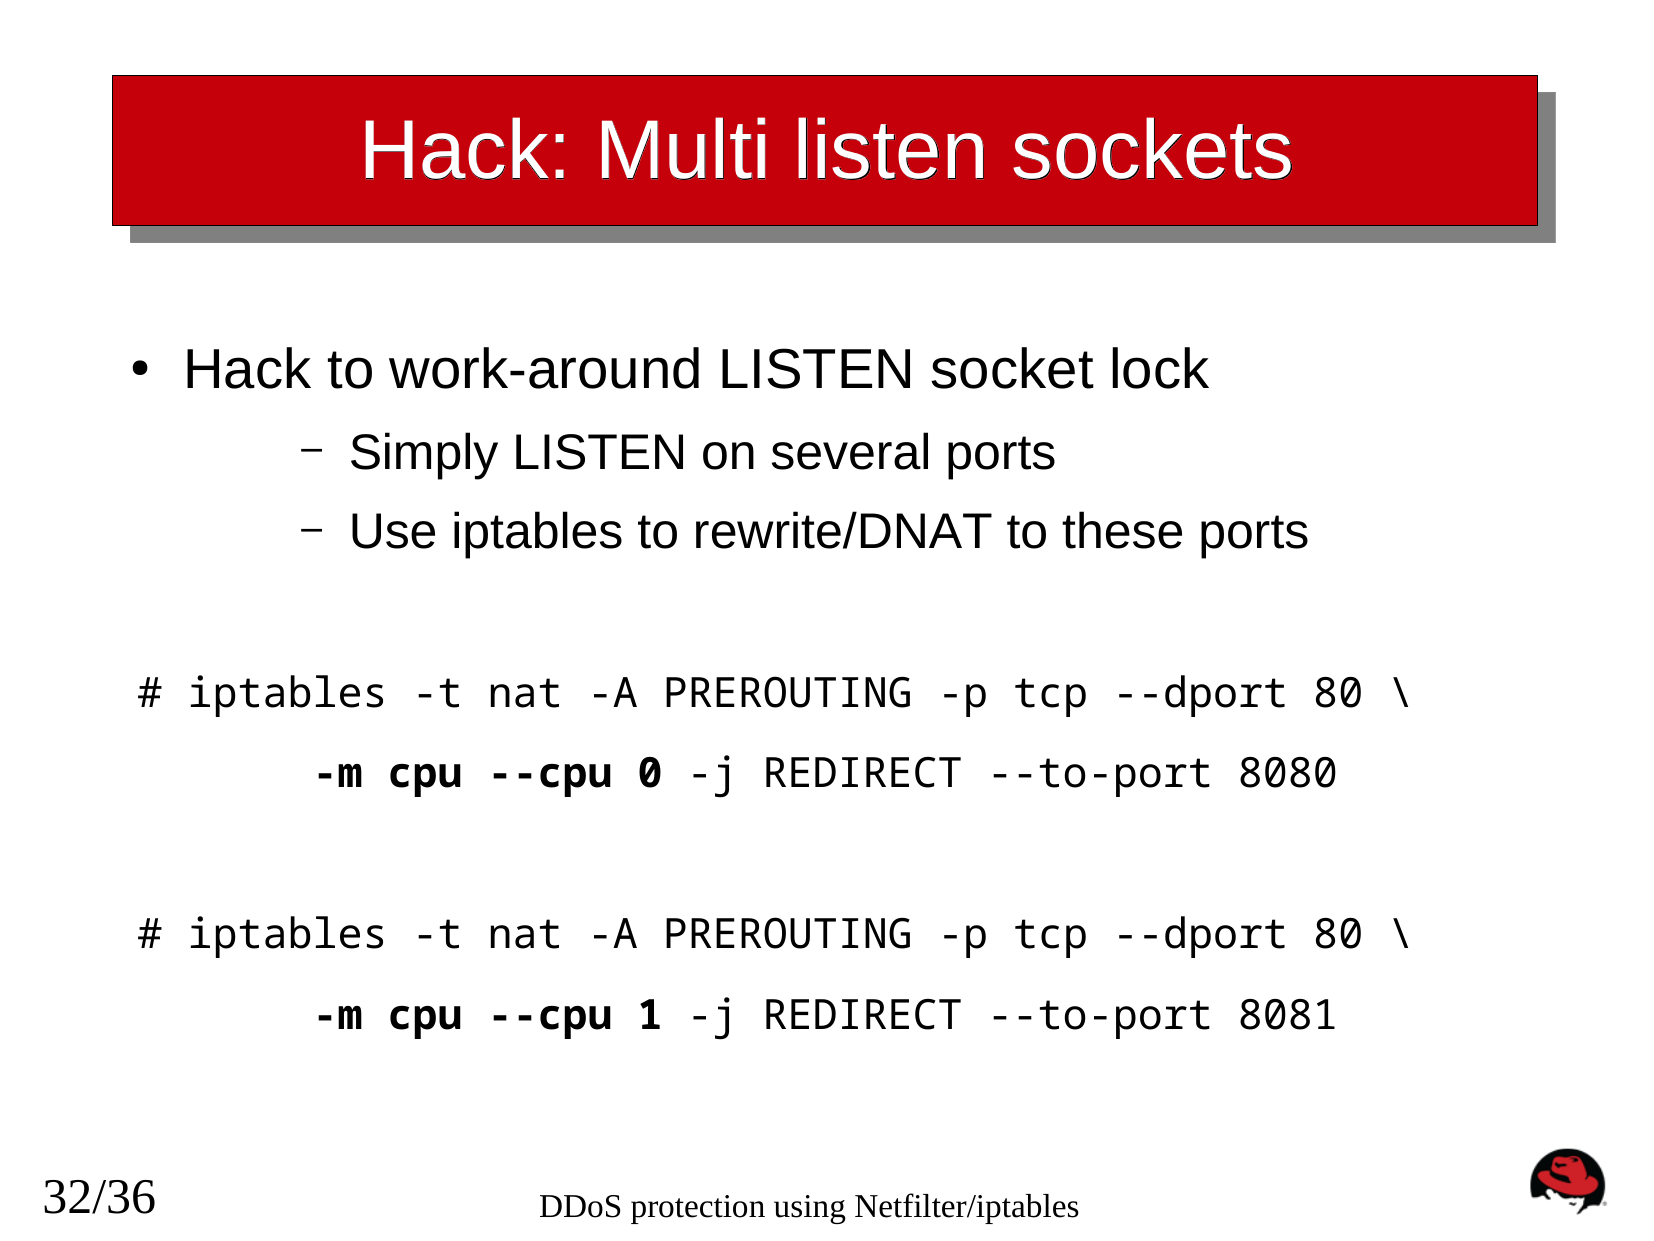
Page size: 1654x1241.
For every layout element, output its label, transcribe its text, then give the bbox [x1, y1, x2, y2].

list Hack to work-around LISTEN socket lock Simply LISTEN on several ports Use iptables to rewrite/DNAT to these ports # iptables -t nat -A PREROUTING -p tcp --dport 80 \ -m cpu --cpu 0 -j REDIRECT --to-port 8080 # iptables -t nat -A PREROUTING -p tcp --dport 80 \ -m cpu --cpu 1 -j REDIRECT --to-port 8081 [112, 337, 1538, 1126]
picture [1529, 1146, 1613, 1224]
title Hack: Multi listen sockets [116, 75, 1538, 226]
